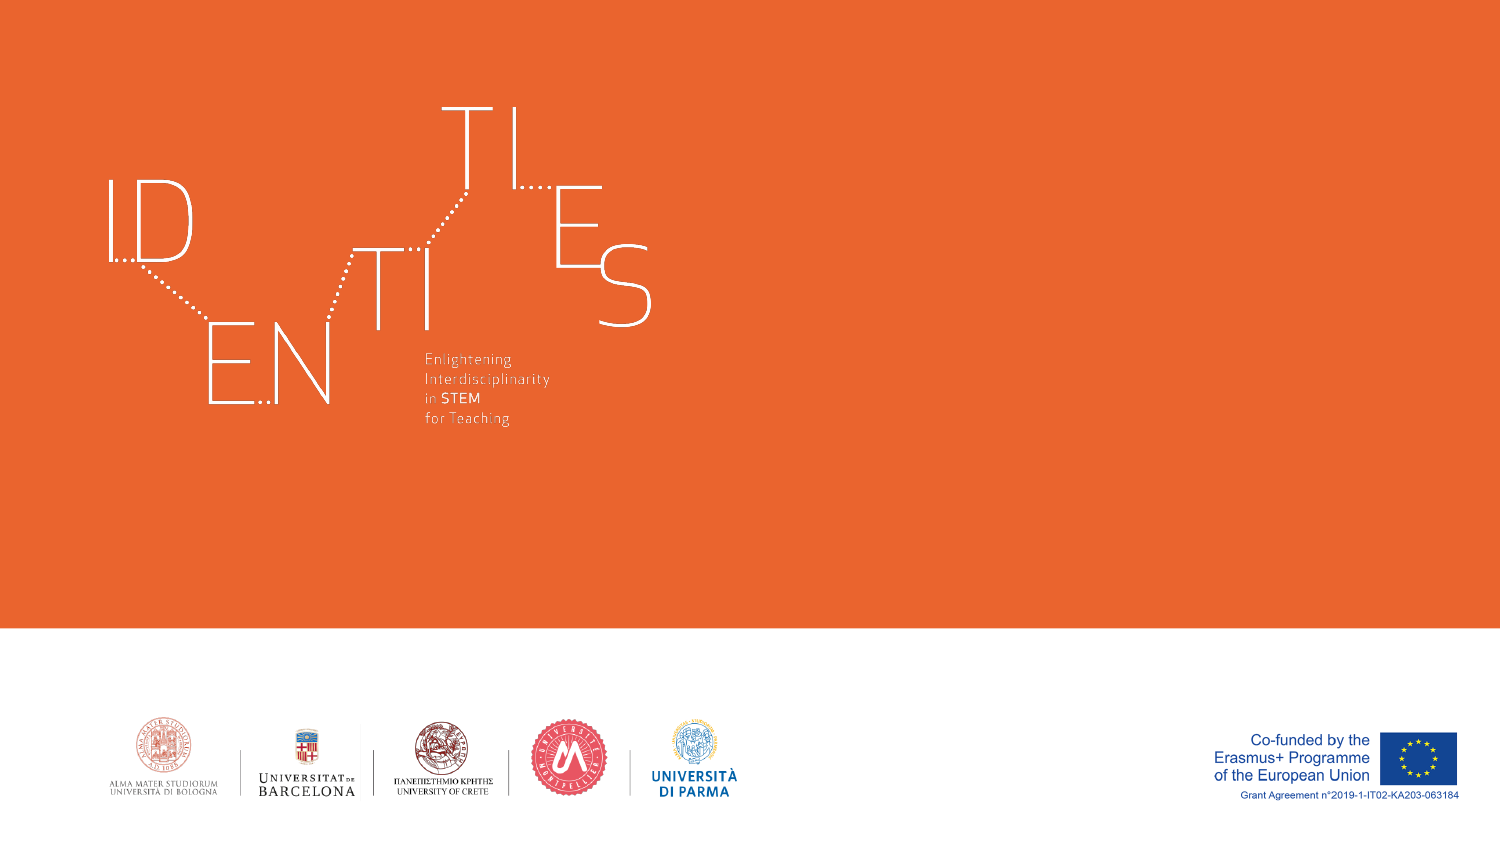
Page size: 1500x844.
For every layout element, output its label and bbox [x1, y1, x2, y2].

picture [1209, 729, 1460, 804]
picture [109, 107, 651, 427]
text_box [0, 0, 1500, 629]
picture [109, 717, 737, 803]
